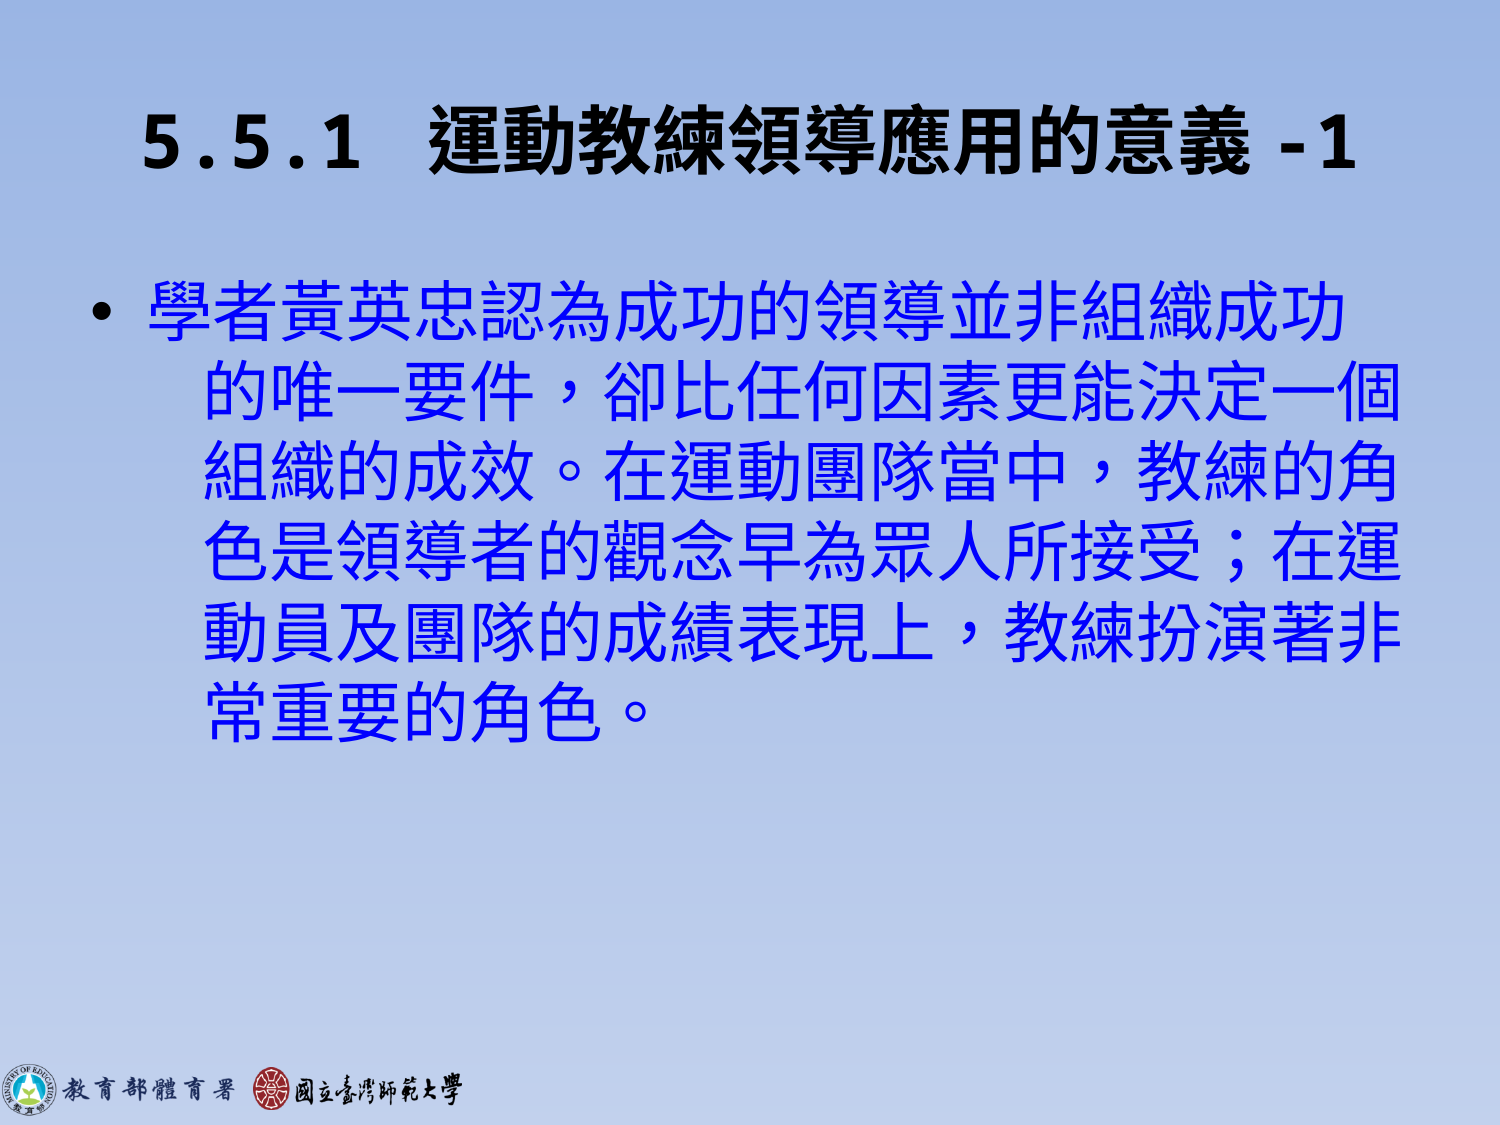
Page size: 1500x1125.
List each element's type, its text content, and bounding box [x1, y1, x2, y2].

title 5.5.1 運動教練領導應用的意義-1 [75, 45, 1426, 233]
list 學者黃英忠認為成功的領導並非組織成功的唯一要件，卻比任何因素更能決定一個組織的成效。在運動團隊當中，教練的角色是領導者的觀念早為眾人所接受；在運動員及團隊的成績表現上，教練扮演著非常重要的角色。 [75, 262, 1426, 1005]
